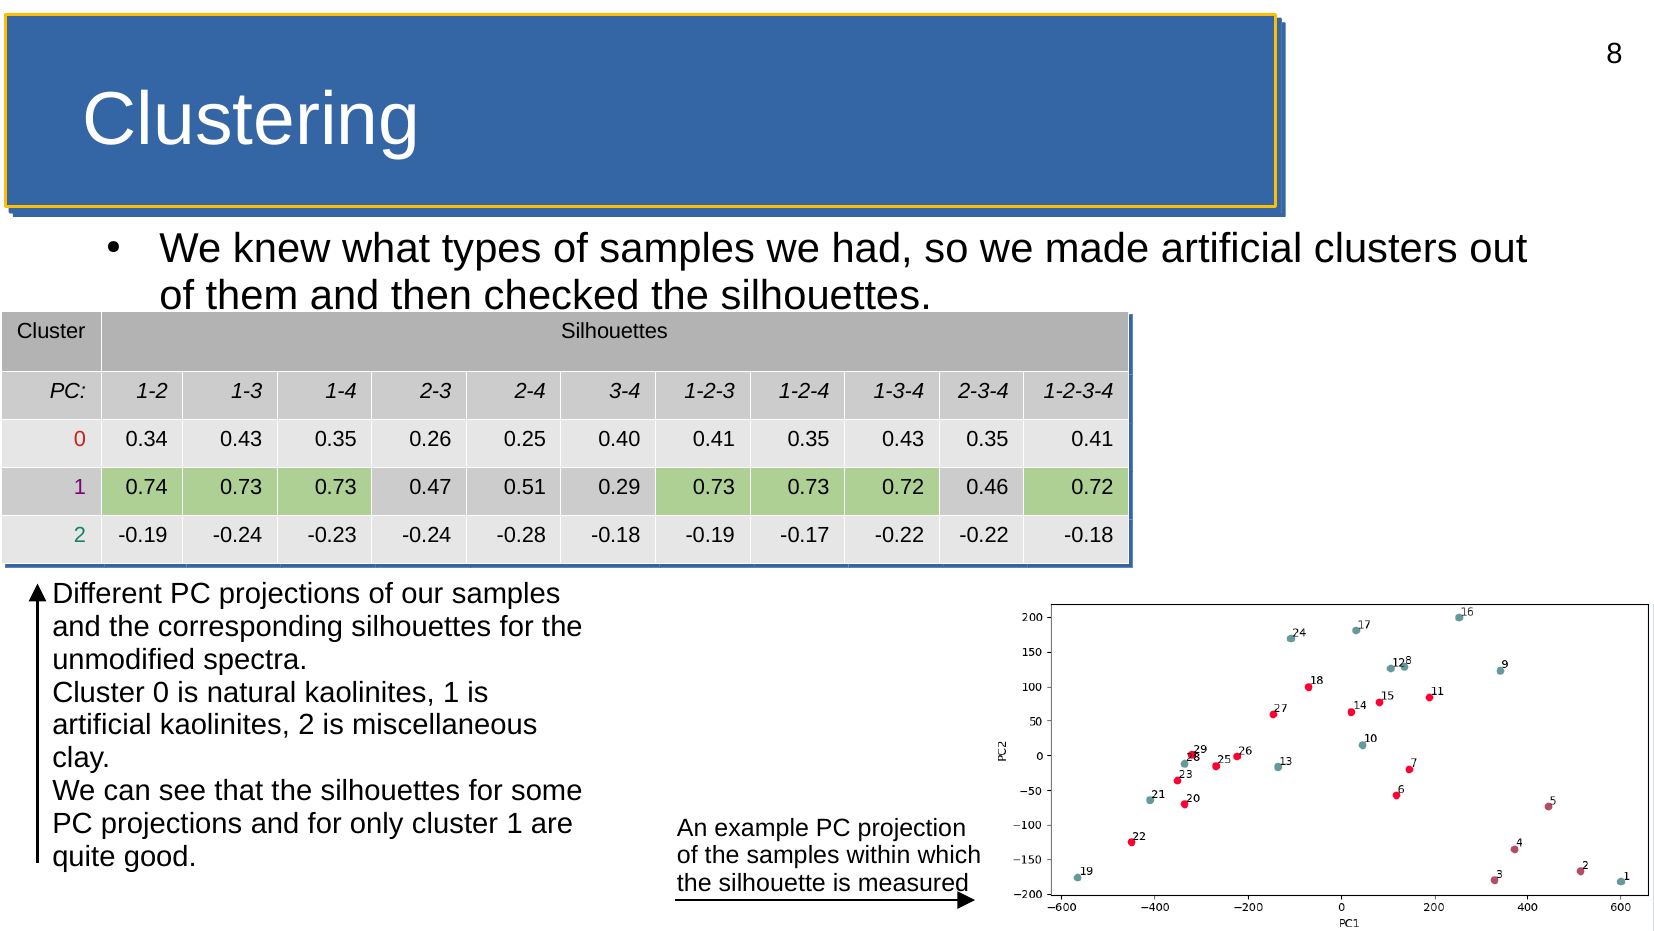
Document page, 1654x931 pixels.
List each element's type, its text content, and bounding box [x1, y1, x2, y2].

table_cell PC: [2, 372, 101, 419]
table_cell 1-2 [102, 372, 182, 419]
table_cell 0.26 [372, 420, 466, 467]
table_cell 2-3 [372, 372, 466, 419]
table_cell 1-4 [278, 372, 371, 419]
table_cell 0.41 [1024, 420, 1128, 467]
table_cell 1-2-3-4 [1024, 372, 1128, 419]
table_cell -0.22 [845, 516, 939, 563]
table_cell 0.51 [467, 468, 560, 515]
table_cell 1-3 [183, 372, 277, 419]
table_cell -0.18 [1024, 516, 1128, 563]
table_cell 0.35 [751, 420, 844, 467]
table_cell 0.73 [278, 468, 371, 515]
picture [994, 599, 1654, 931]
table_cell -0.24 [183, 516, 277, 563]
table_cell 0.72 [1024, 468, 1128, 515]
table_cell 0.73 [183, 468, 277, 515]
table_cell 0.73 [751, 468, 844, 515]
table_cell 0.41 [656, 420, 750, 467]
table_cell -0.18 [561, 516, 655, 563]
table_cell 0.29 [561, 468, 655, 515]
table_cell 0.35 [940, 420, 1023, 467]
table_cell 0.25 [467, 420, 560, 467]
text_box Different PC projections of our samples and the corresponding silhouettes for the unmodified spectra. Cluster 0 is natural kaolinites, 1 is artificial kaolinites, 2 is miscellaneous clay. We can see that the silhouettes for some PC projections and for only cluster 1 are quite good. [37, 569, 601, 901]
table_header Silhouettes [102, 312, 1128, 371]
table_cell 0.43 [183, 420, 277, 467]
table_cell 1-3-4 [845, 372, 939, 419]
title Clustering [82, 44, 1235, 192]
table_cell 0.47 [372, 468, 466, 515]
table_cell -0.28 [467, 516, 560, 563]
table_cell 0.35 [278, 420, 371, 467]
table_cell -0.19 [102, 516, 182, 563]
list We knew what types of samples we had, so we made artificial clusters out of them and then checked the silhouettes. [88, 225, 1565, 327]
table_cell 0.74 [102, 468, 182, 515]
table_cell 0.46 [940, 468, 1023, 515]
table_cell 0 [2, 420, 101, 467]
table_cell 1-2-3 [656, 372, 750, 419]
table_cell -0.23 [278, 516, 371, 563]
table_cell -0.19 [656, 516, 750, 563]
table_cell -0.17 [751, 516, 844, 563]
table_cell 0.73 [656, 468, 750, 515]
table_cell 2-3-4 [940, 372, 1023, 419]
table_cell 1-2-4 [751, 372, 844, 419]
table_cell 3-4 [561, 372, 655, 419]
text_box An example PC projection of the samples within which the silhouette is measured [662, 805, 1000, 931]
table_cell 2 [2, 516, 101, 563]
table_cell 0.72 [845, 468, 939, 515]
table_cell 0.43 [845, 420, 939, 467]
table_header Cluster [2, 312, 101, 371]
table_cell -0.24 [372, 516, 466, 563]
table_cell 0.40 [561, 420, 655, 467]
table_cell 1 [2, 468, 101, 515]
table_cell 2-4 [467, 372, 560, 419]
table_cell 0.34 [102, 420, 182, 467]
table_cell -0.22 [940, 516, 1023, 563]
